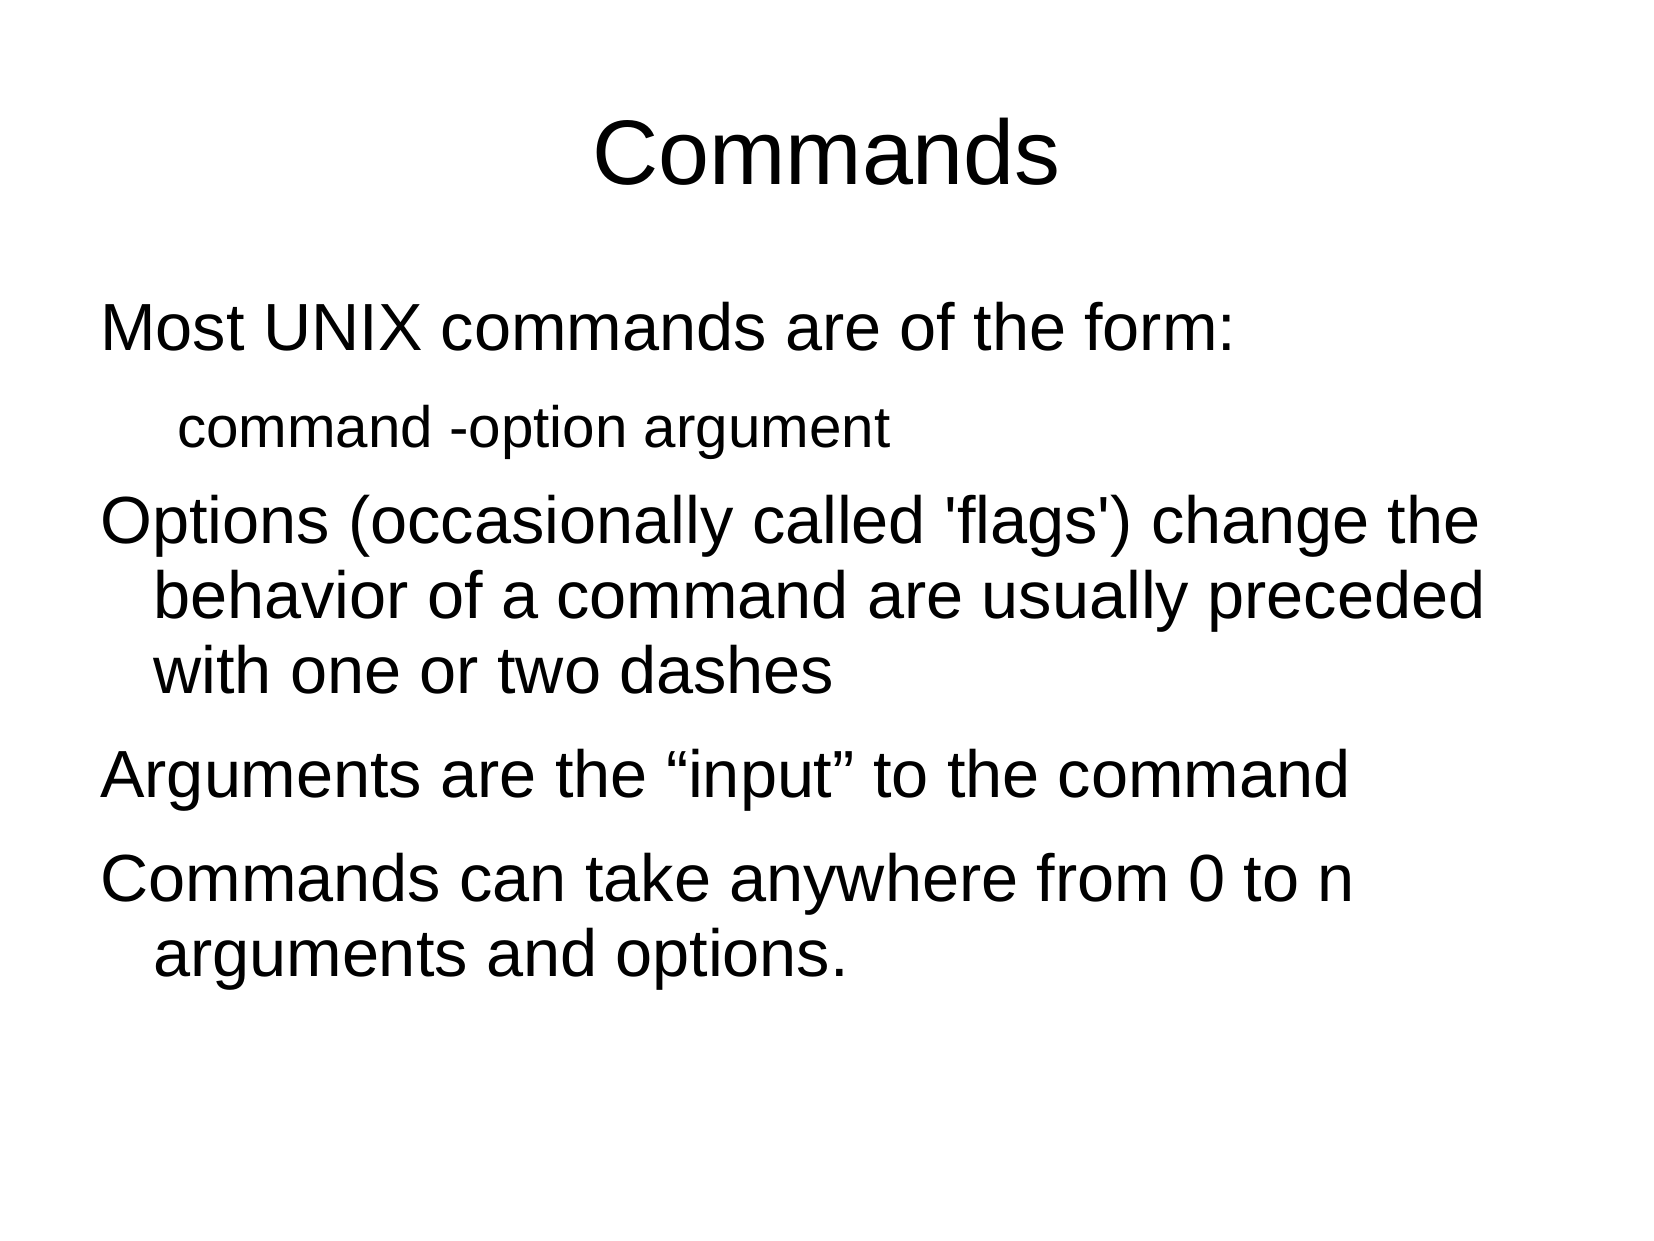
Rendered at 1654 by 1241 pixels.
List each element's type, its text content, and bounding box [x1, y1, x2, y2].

title Commands [82, 49, 1571, 257]
list Most UNIX commands are of the form: command -option argument Options (occasionally called 'flags') change the behavior of a command are usually preceded with one or two dashes Arguments are the “input” to the command Commands can take anywhere from 0 to n arguments and options. [82, 290, 1571, 1109]
